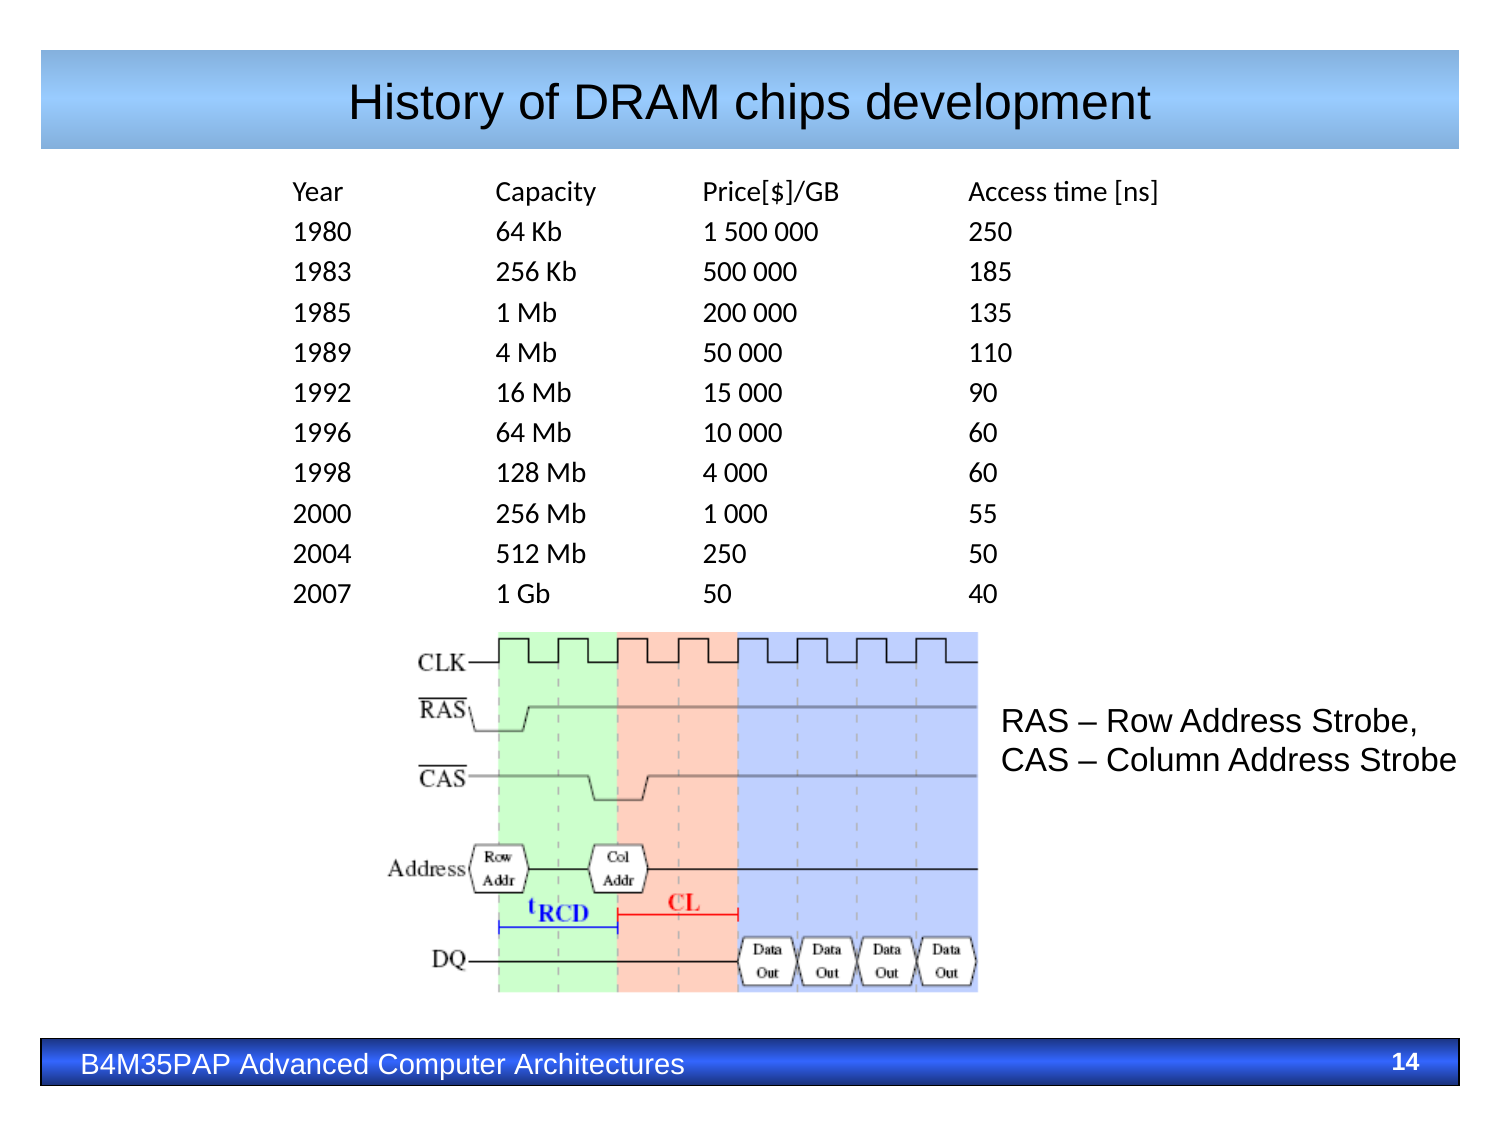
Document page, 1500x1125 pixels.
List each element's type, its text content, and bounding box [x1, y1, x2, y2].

picture [375, 632, 997, 1016]
table_cell 1992 [281, 376, 484, 416]
title History of DRAM chips development [41, 50, 1459, 149]
table_cell 50 [691, 577, 957, 617]
table_cell 55 [957, 497, 1270, 537]
table_cell 500 000 [691, 255, 957, 296]
table_cell 2007 [281, 577, 484, 617]
table_cell 110 [957, 336, 1270, 376]
table_cell 50 000 [691, 336, 957, 376]
table_header Access time [ns] [957, 175, 1270, 215]
table_cell 64 Kb [484, 215, 691, 255]
table_cell 64 Mb [484, 416, 691, 457]
table_cell 16 Mb [484, 376, 691, 416]
table_cell 250 [691, 537, 957, 577]
table_cell 60 [957, 457, 1270, 497]
table_cell 2000 [281, 497, 484, 537]
table_cell 128 Mb [484, 457, 691, 497]
table_cell 1 500 000 [691, 215, 957, 255]
table_header Price[$]/GB [691, 175, 957, 215]
table_cell 90 [957, 376, 1270, 416]
table_header Year [281, 175, 484, 215]
table_cell 256 Kb [484, 255, 691, 296]
table_cell 250 [957, 215, 1270, 255]
table_cell 2004 [281, 537, 484, 577]
table_cell 1998 [281, 457, 484, 497]
table_cell 1 000 [691, 497, 957, 537]
table_cell 256 Mb [484, 497, 691, 537]
table_cell 10 000 [691, 416, 957, 457]
table_cell 50 [957, 537, 1270, 577]
table_cell 1980 [281, 215, 484, 255]
table_cell 185 [957, 255, 1270, 296]
table_cell 40 [957, 577, 1270, 617]
table_cell 1 Gb [484, 577, 691, 617]
table_cell 1985 [281, 296, 484, 336]
table_cell 1 Mb [484, 296, 691, 336]
table_cell 135 [957, 296, 1270, 336]
table_cell 200 000 [691, 296, 957, 336]
table_cell 1996 [281, 416, 484, 457]
table_cell 4 000 [691, 457, 957, 497]
table_cell 60 [957, 416, 1270, 457]
table_header Capacity [484, 175, 691, 215]
table_cell 512 Mb [484, 537, 691, 577]
table_cell 1989 [281, 336, 484, 376]
table_cell 4 Mb [484, 336, 691, 376]
text_box RAS – Row Address Strobe, CAS – Column Address Strobe [986, 691, 1500, 787]
table_cell 15 000 [691, 376, 957, 416]
table_cell 1983 [281, 255, 484, 296]
